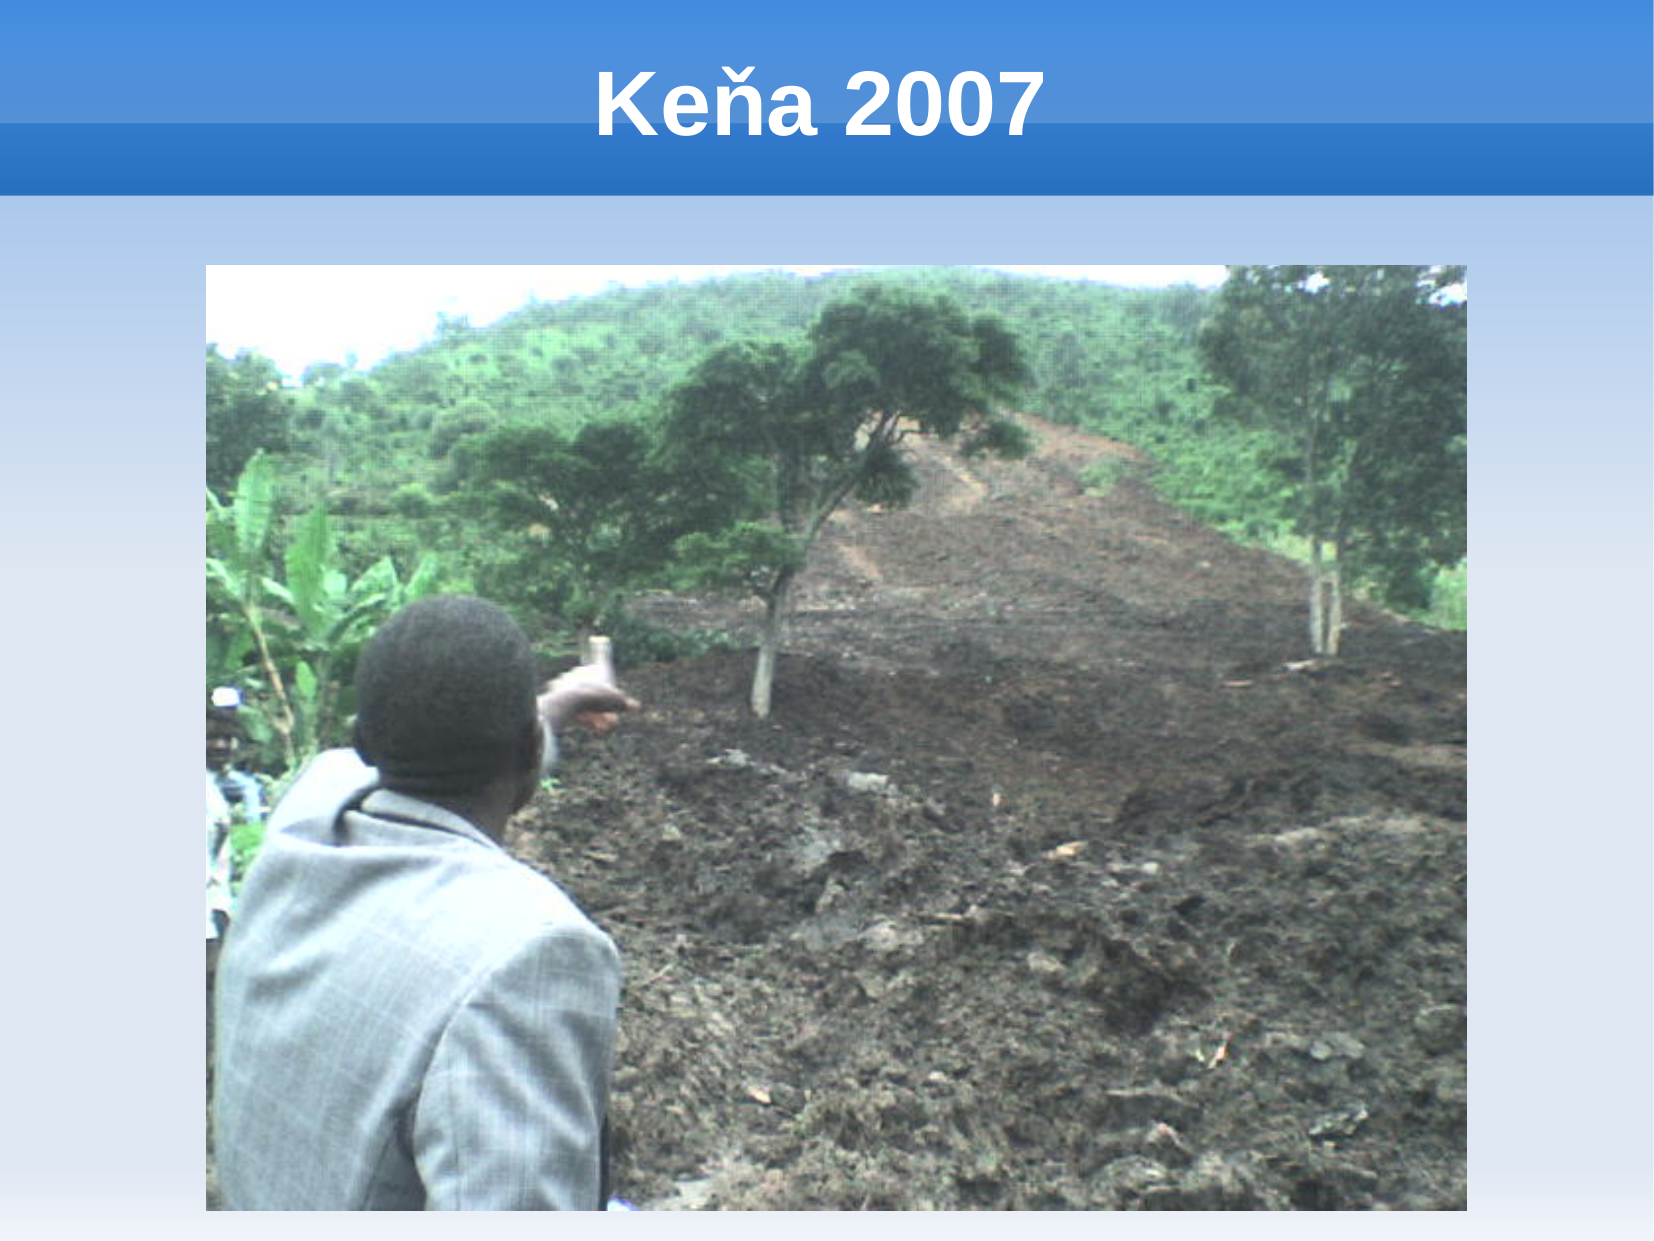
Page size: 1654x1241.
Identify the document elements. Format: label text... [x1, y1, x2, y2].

title Keňa 2007 [76, 7, 1565, 200]
picture [0, 0, 1654, 1241]
